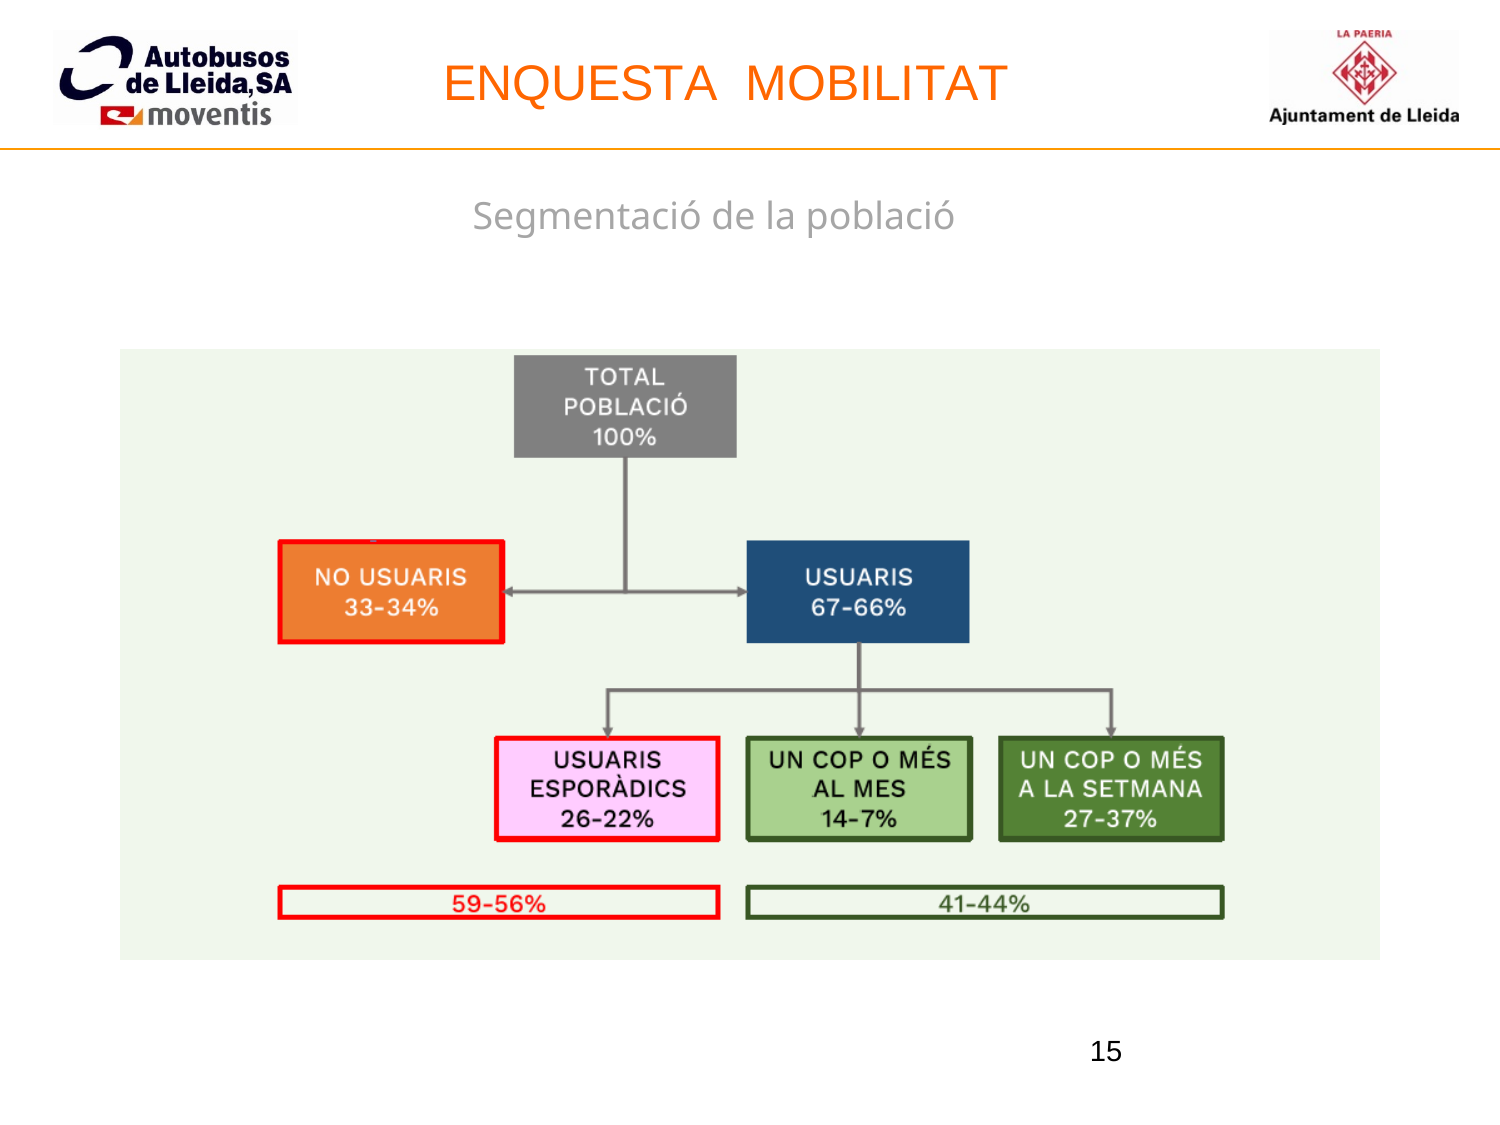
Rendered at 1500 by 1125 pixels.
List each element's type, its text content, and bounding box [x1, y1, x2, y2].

text_box ENQUESTA MOBILITAT [360, 42, 1093, 114]
text_box Segmentació de la població [206, 184, 1223, 245]
picture [120, 349, 1380, 960]
text_box 15 [1074, 1024, 1426, 1103]
